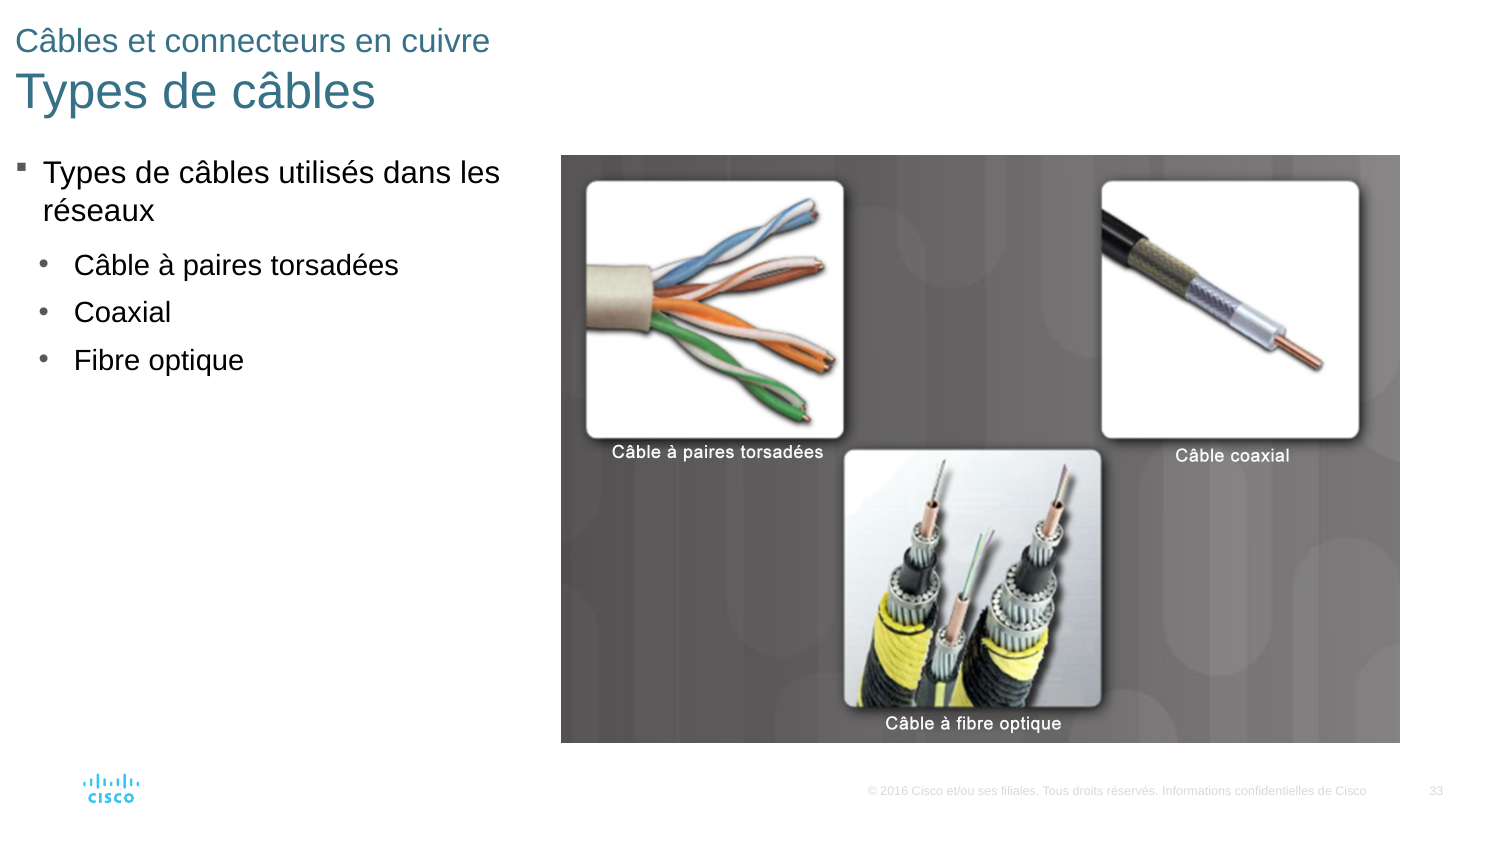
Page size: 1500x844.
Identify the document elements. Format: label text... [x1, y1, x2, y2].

list Types de câbles utilisés dans les réseaux Câble à paires torsadées Coaxial Fibre optique [0, 144, 554, 512]
picture [561, 155, 1400, 744]
title Câbles et connecteurs en cuivre Types de câbles [0, 6, 1500, 131]
